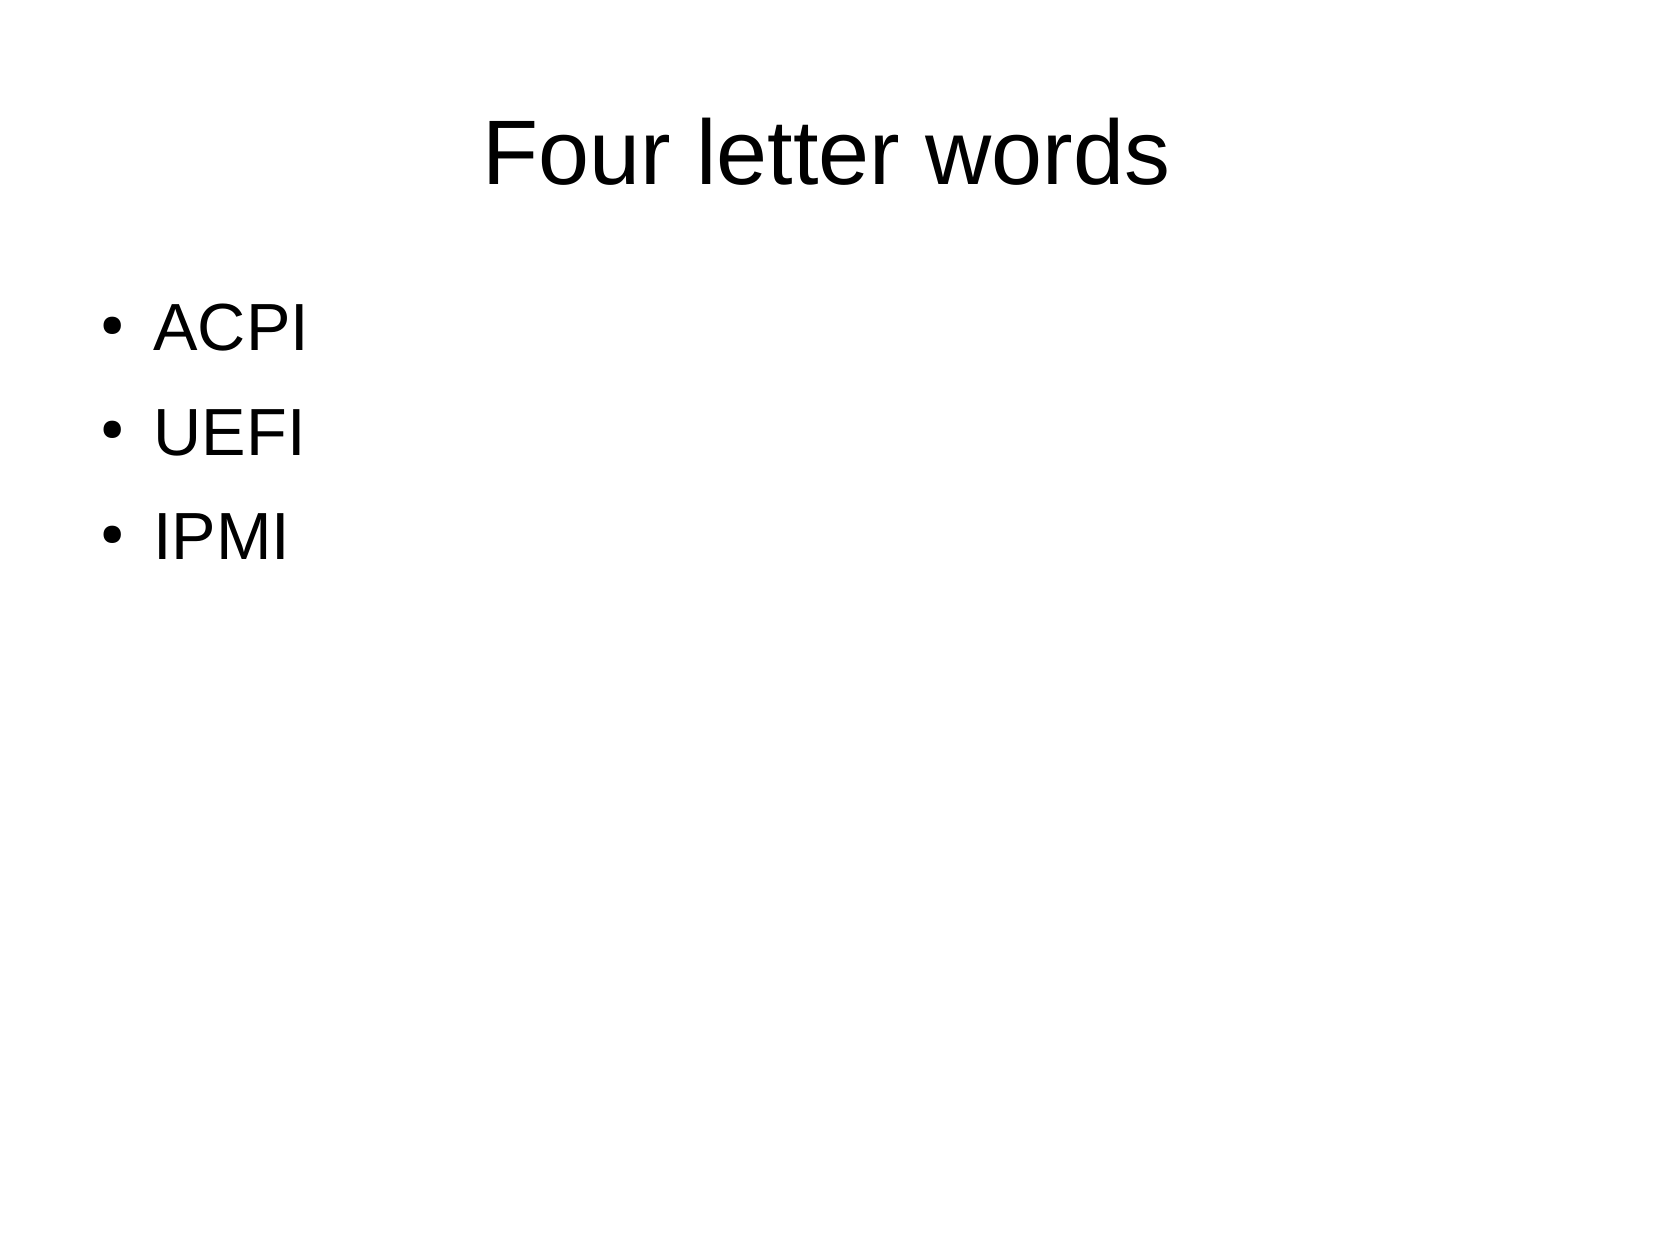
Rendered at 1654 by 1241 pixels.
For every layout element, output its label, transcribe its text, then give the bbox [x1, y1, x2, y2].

title Four letter words [82, 49, 1571, 257]
list ACPI UEFI IPMI [82, 290, 1571, 1010]
